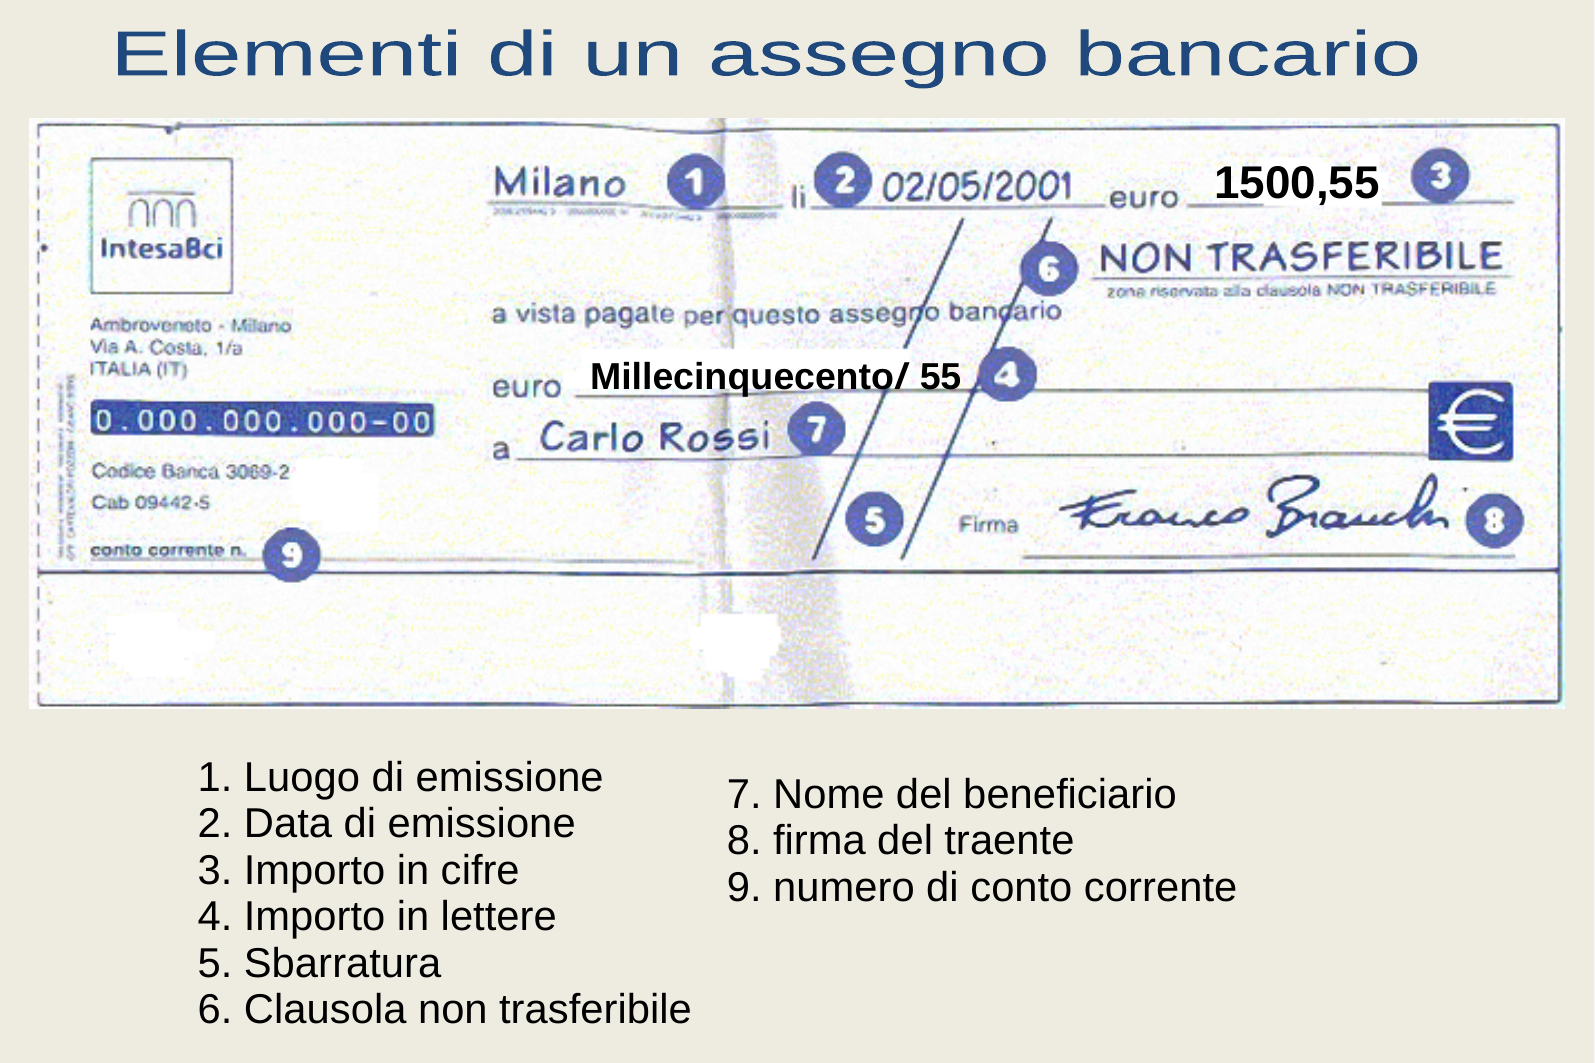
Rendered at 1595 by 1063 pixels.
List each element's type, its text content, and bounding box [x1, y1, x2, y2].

text_box Elementi di un assegno bancario [711, 41, 759, 76]
text_box Elementi di un assegno bancario [418, 34, 442, 76]
text_box Elementi di un assegno bancario [1003, 41, 1046, 76]
text_box Elementi di un assegno bancario [1274, 41, 1321, 76]
text_box Elementi di un assegno bancario [1374, 41, 1418, 76]
text_box Elementi di un assegno bancario [588, 41, 627, 76]
text_box Elementi di un assegno bancario [1128, 41, 1176, 76]
text_box Elementi di un assegno bancario [1080, 29, 1122, 76]
text_box Elementi di un assegno bancario [247, 41, 311, 76]
text_box Millecinquecento/ 55 [575, 345, 975, 414]
text_box Elementi di un assegno bancario [118, 31, 168, 76]
text_box 7. Nome del beneficiario 8. firma del traente 9. numero di conto corrente [712, 760, 1200, 986]
text_box 1. Luogo di emissione 2. Data di emissione 3. Importo in cifre 4. Importo in lettere 5. Sbarratura 6. Clausola non trasferibile [182, 744, 713, 1054]
text_box Elementi di un assegno bancario [760, 41, 801, 76]
text_box Elementi di un assegno bancario [638, 41, 678, 76]
text_box Elementi di un assegno bancario [805, 41, 846, 76]
text_box Elementi di un assegno bancario [194, 41, 238, 76]
text_box Elementi di un assegno bancario [902, 41, 944, 89]
text_box Elementi di un assegno bancario [372, 41, 412, 76]
text_box Elementi di un assegno bancario [1326, 41, 1350, 76]
text_box Elementi di un assegno bancario [852, 41, 895, 76]
text_box Elementi di un assegno bancario [1180, 41, 1220, 76]
text_box Elementi di un assegno bancario [955, 41, 994, 76]
text_box Elementi di un assegno bancario [1229, 41, 1269, 76]
text_box 1500,55 [1199, 147, 1418, 215]
text_box Elementi di un assegno bancario [320, 41, 363, 76]
picture [29, 118, 1565, 709]
text_box Elementi di un assegno bancario [490, 29, 532, 76]
